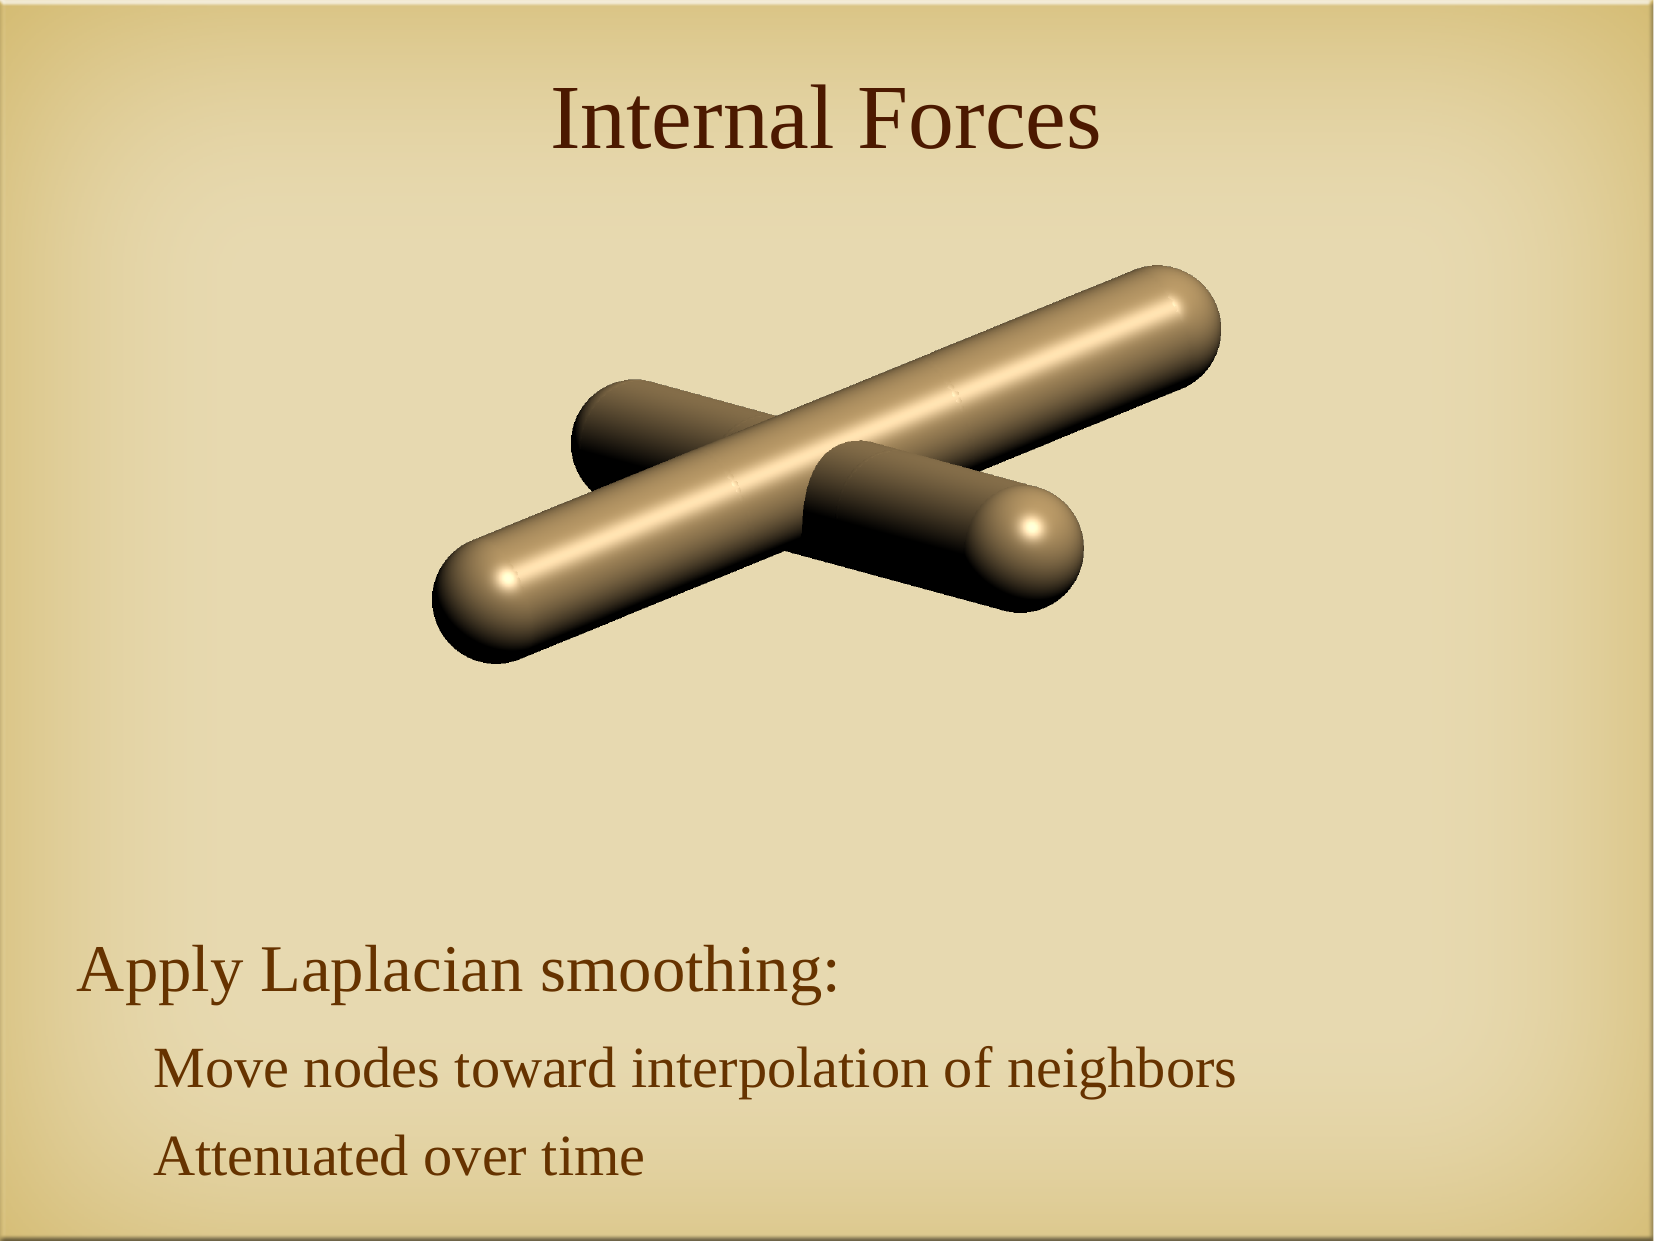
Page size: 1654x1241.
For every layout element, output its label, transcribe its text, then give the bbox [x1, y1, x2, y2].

picture [0, 0, 1654, 1241]
title Internal Forces [59, 58, 1595, 178]
list Apply Laplacian smoothing: Move nodes toward interpolation of neighbors Attenuated over time [59, 206, 1595, 1189]
